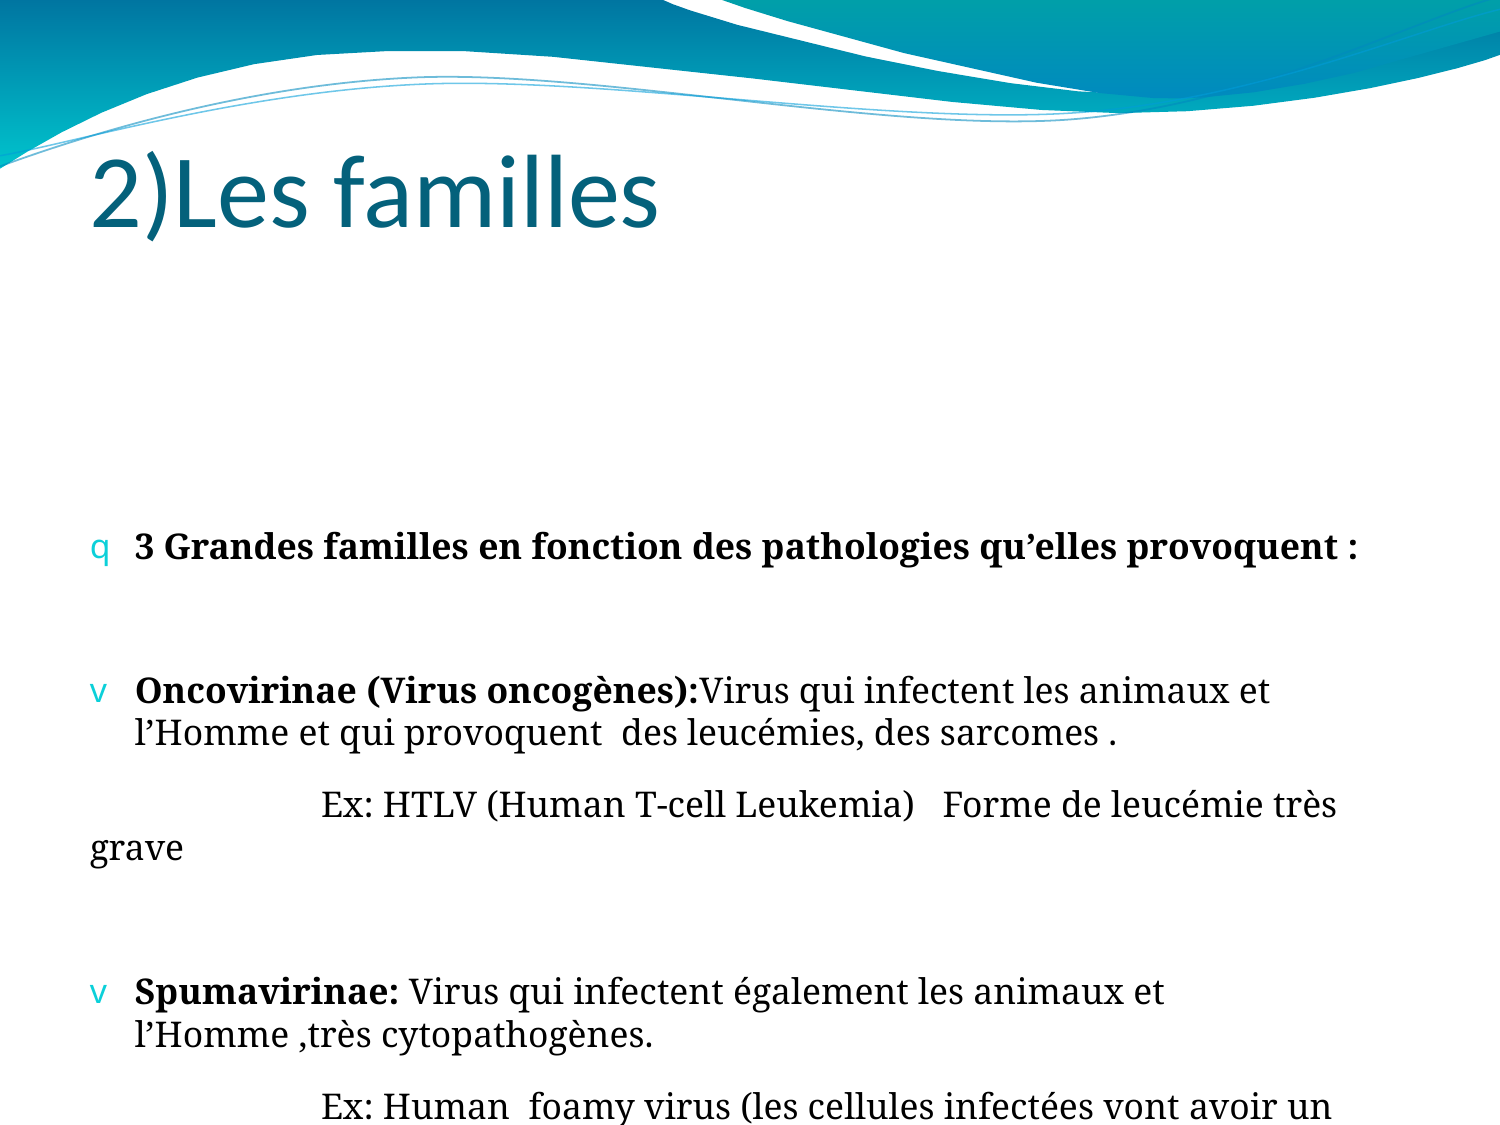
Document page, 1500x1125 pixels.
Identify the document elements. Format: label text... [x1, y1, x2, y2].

list 3 Grandes familles en fonction des pathologies qu’elles provoquent : Oncovirinae (Virus oncogènes):Virus qui infectent les animaux et l’Homme et qui provoquent des leucémies, des sarcomes . Ex: HTLV (Human T-cell Leukemia) Forme de leucémie très grave Spumavirinae: Virus qui infectent également les animaux et l’Homme ,très cytopathogènes. Ex: Human foamy virus (les cellules infectées vont avoir un aspect de mousse(foamy) Lentivirinae (Virus lents): Très longue période de latence entre le moment de l’infection et l’apparition des symptomes . Ex: EIAV (Equine Infectious anemia virus) : premier virus lent isolé HIV (Human immunodeficiency virus) : 2 types (1et 2) [75, 317, 1425, 1038]
title 2)Les familles [75, 115, 1425, 303]
